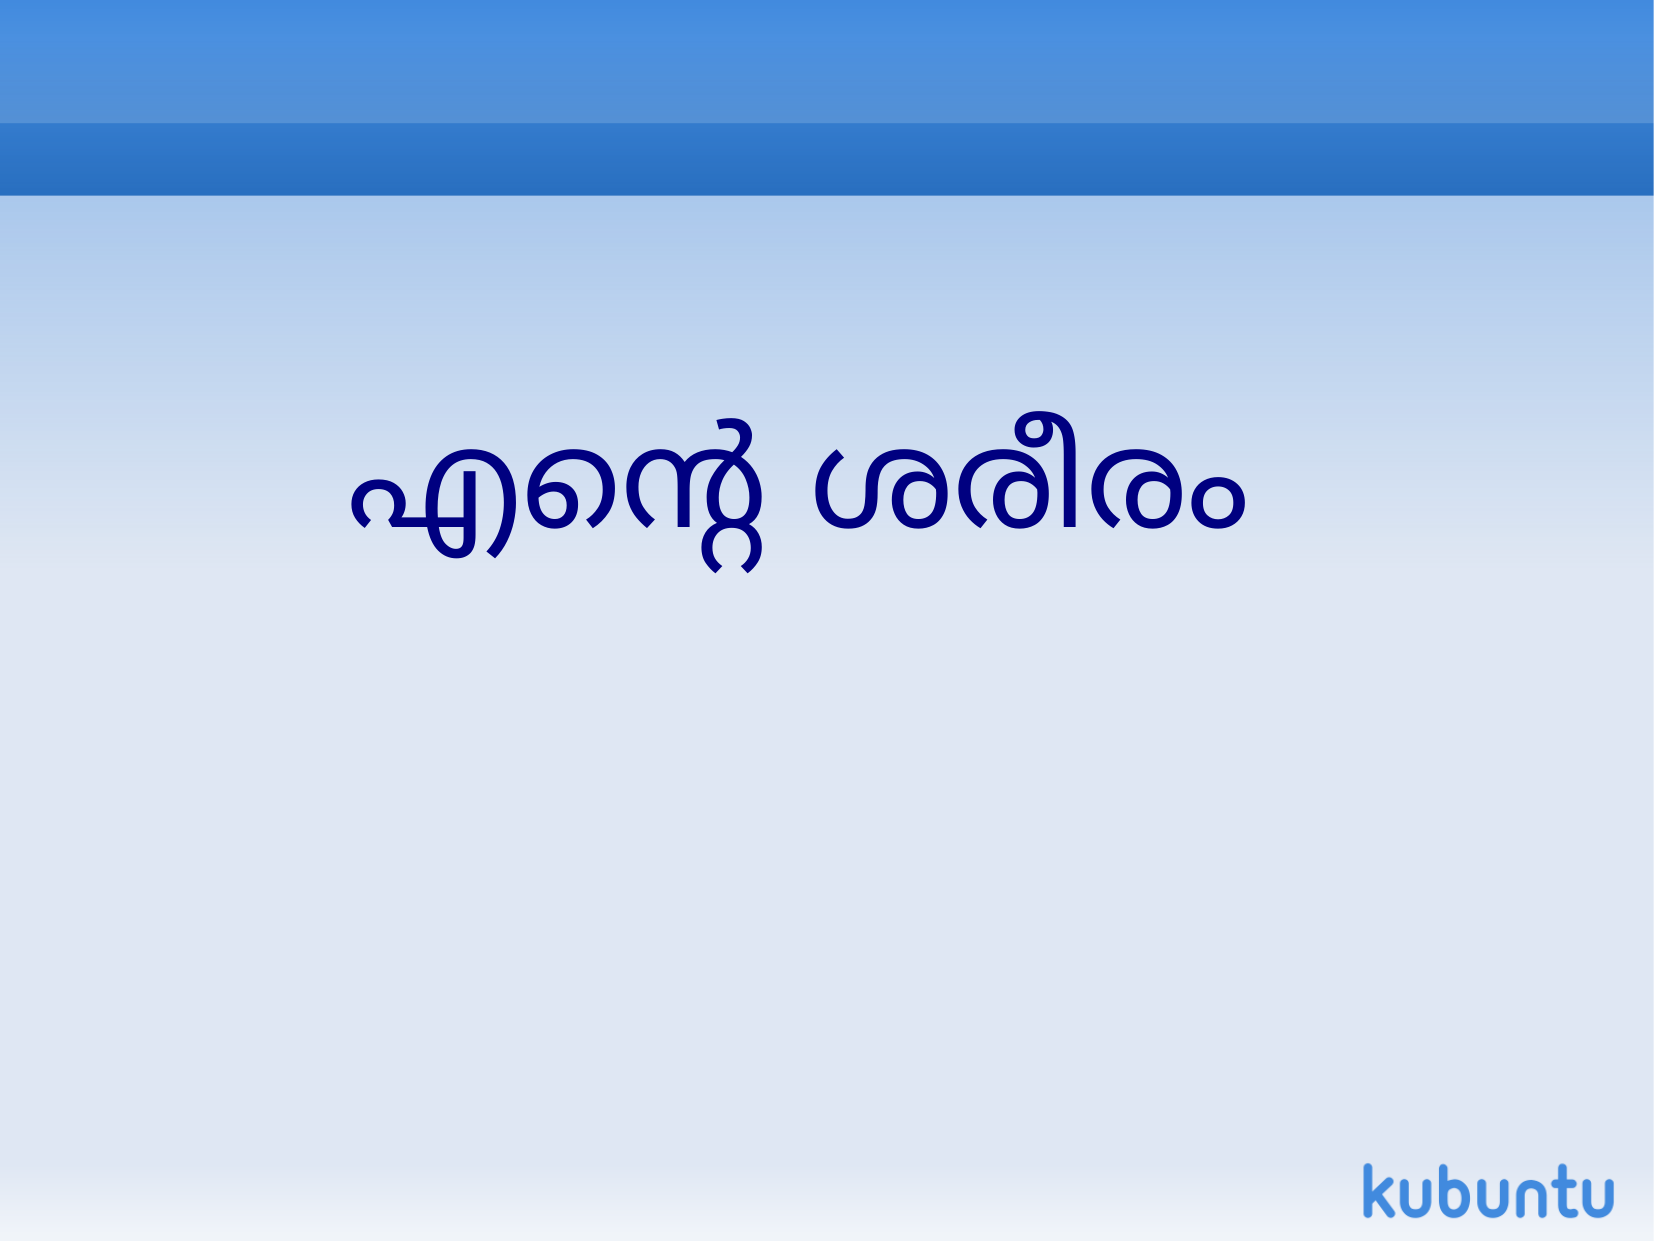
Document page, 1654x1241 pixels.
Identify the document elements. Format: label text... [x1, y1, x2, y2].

picture [0, 0, 1654, 1241]
subtitle എന്റെ ശരീരം [76, 7, 1565, 1102]
